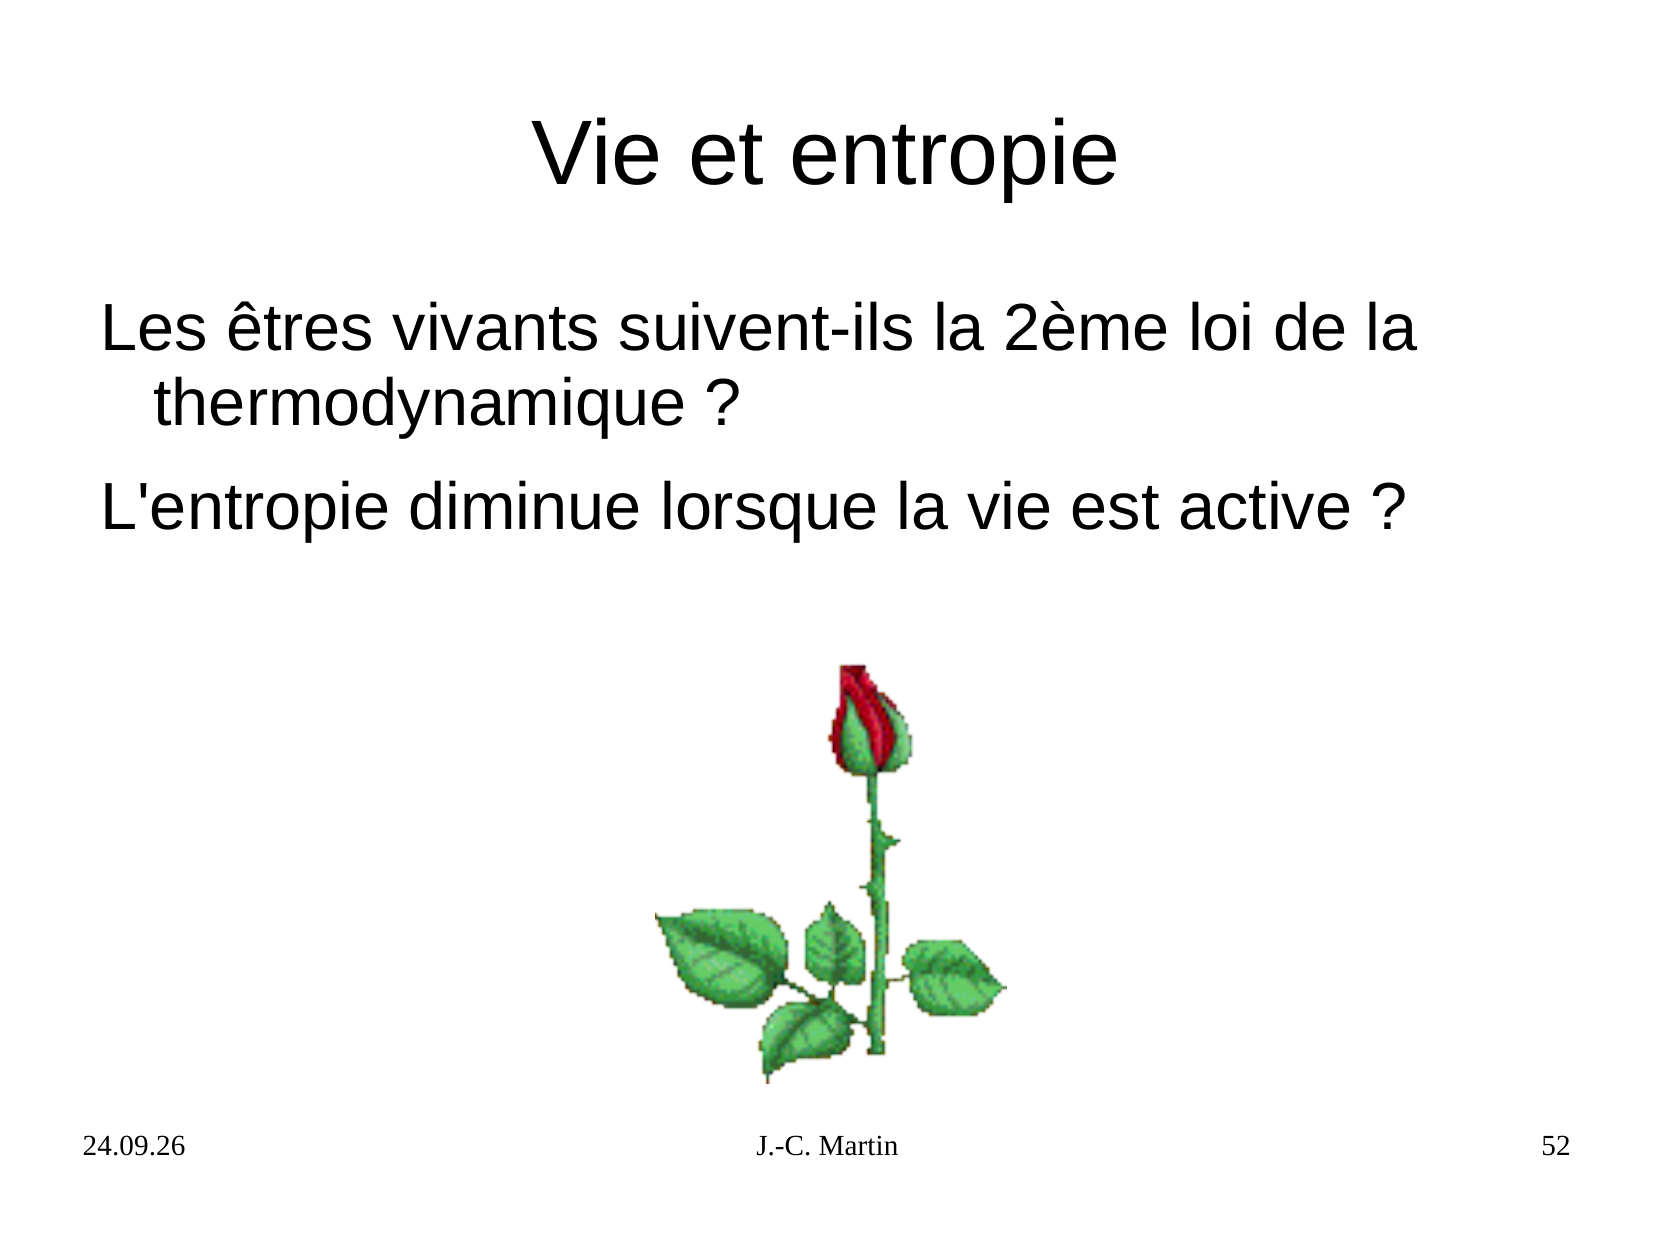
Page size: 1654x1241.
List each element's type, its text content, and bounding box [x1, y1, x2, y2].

title Vie et entropie [82, 56, 1571, 250]
list Les êtres vivants suivent-ils la 2ème loi de la thermodynamique ? L'entropie diminue lorsque la vie est active ? [82, 290, 1571, 1094]
picture [655, 577, 1007, 1084]
